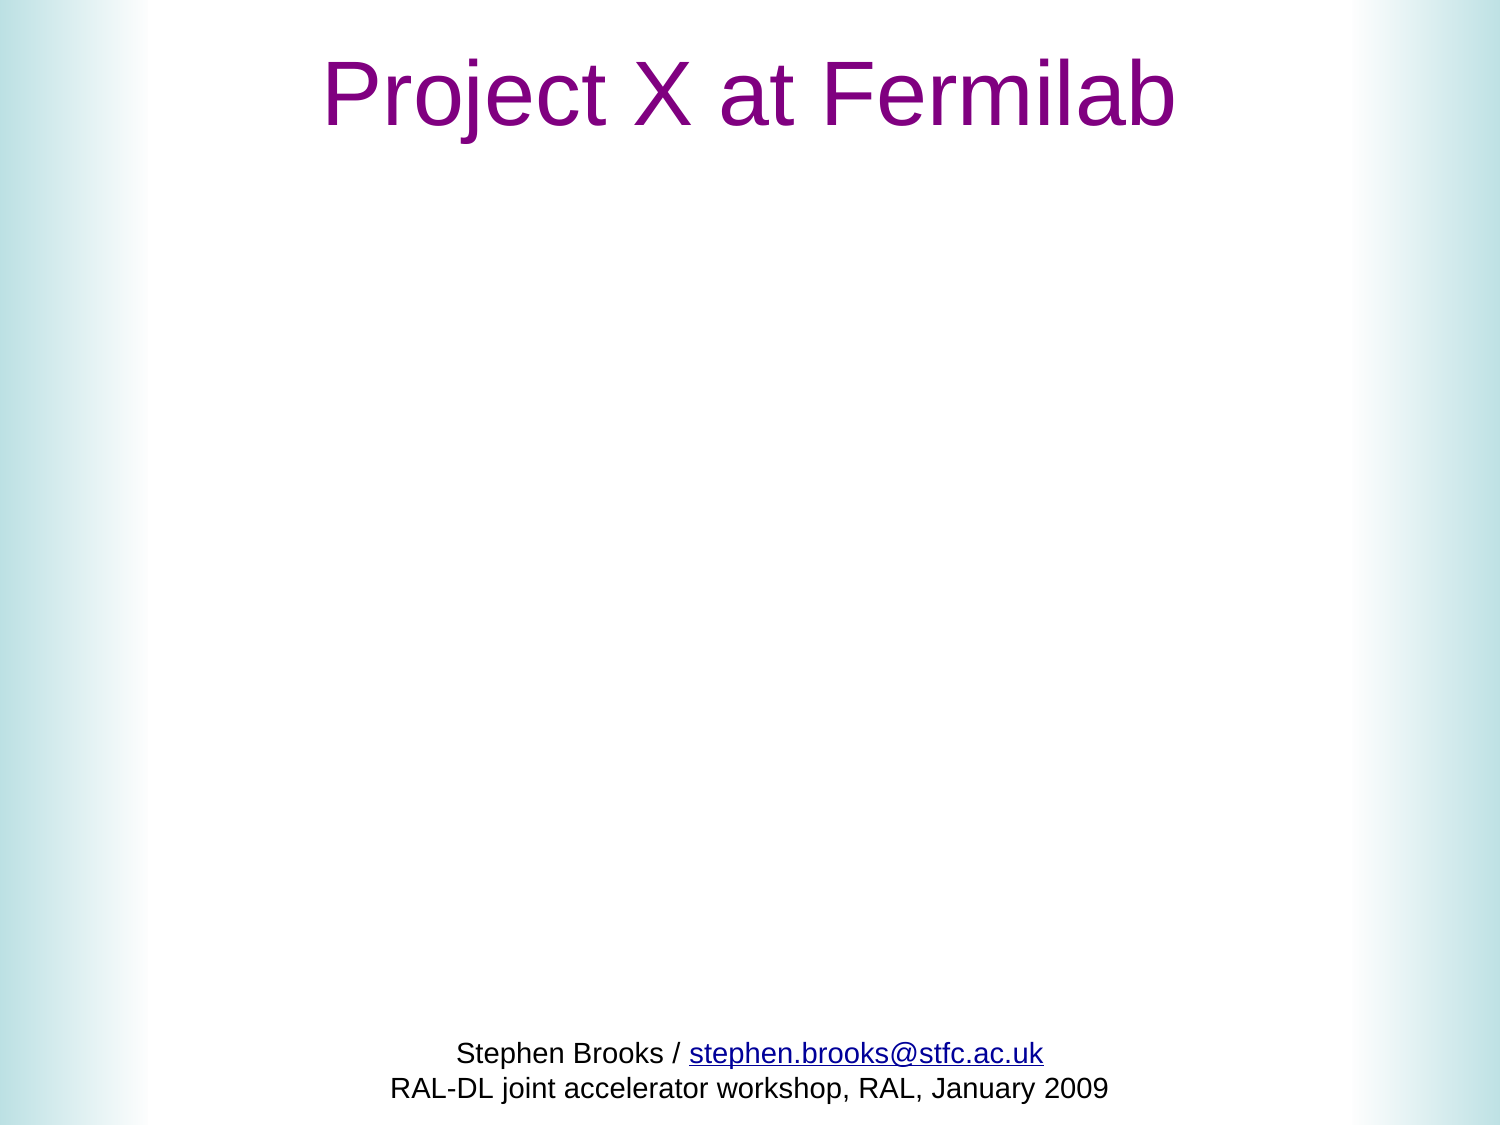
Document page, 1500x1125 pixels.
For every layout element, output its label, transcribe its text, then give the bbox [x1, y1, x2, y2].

title Project X at Fermilab [75, 0, 1425, 160]
picture [0, 160, 1500, 1125]
